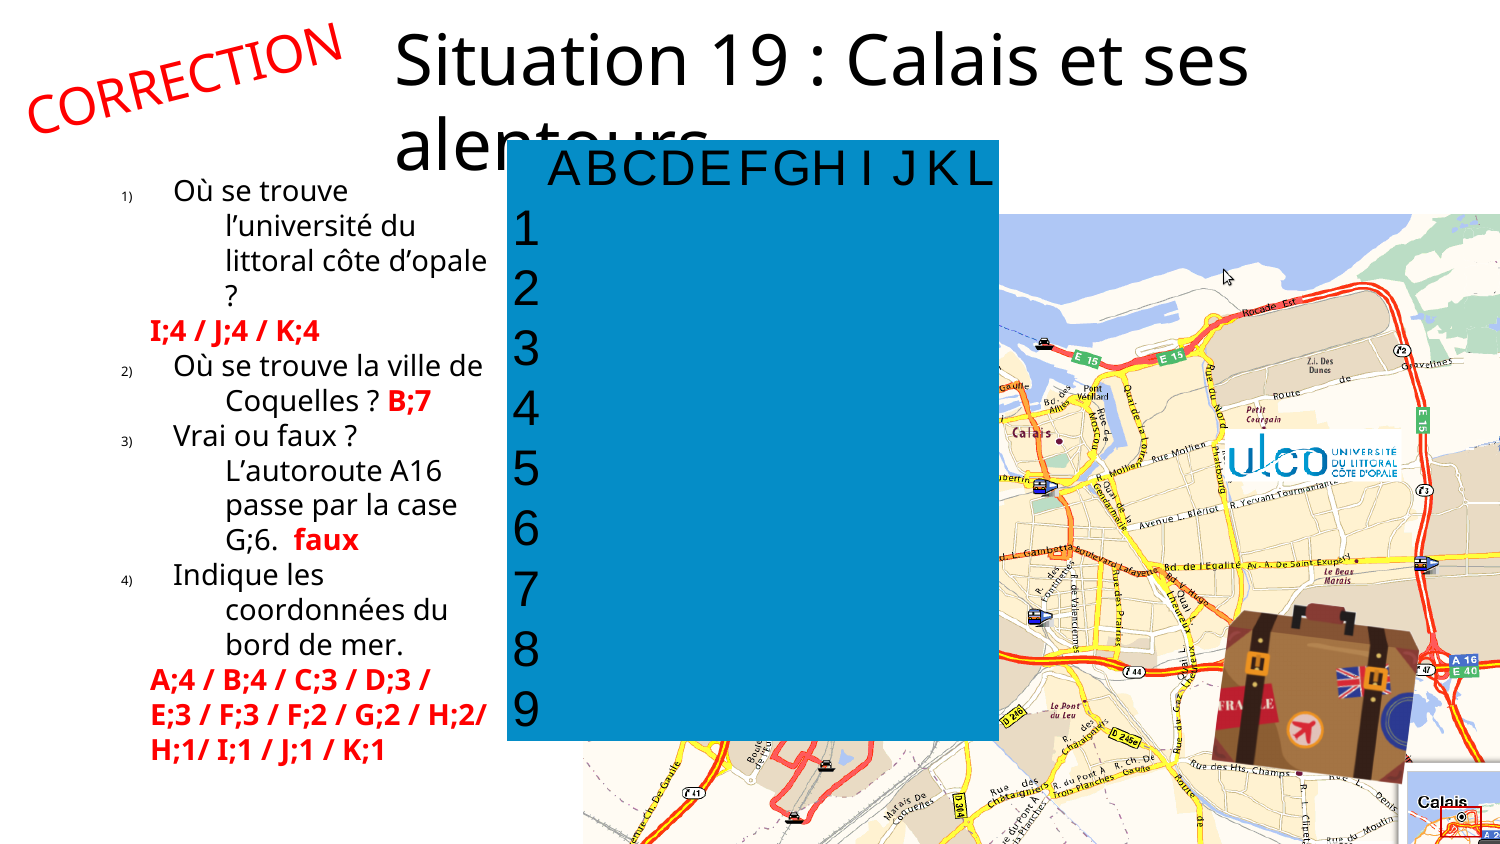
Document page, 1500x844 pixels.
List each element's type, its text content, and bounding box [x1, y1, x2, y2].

table_cell [772, 320, 810, 381]
table_cell [659, 501, 696, 561]
table_cell [961, 621, 999, 681]
table_cell [583, 260, 621, 320]
text_box CORRECTION [0, 0, 523, 167]
table_cell 3 [507, 320, 545, 381]
table_cell [734, 381, 772, 441]
table_cell 8 [507, 621, 545, 681]
table_cell [621, 320, 659, 381]
table_cell [848, 561, 886, 621]
table_cell [583, 320, 621, 381]
table_cell [545, 681, 583, 741]
table_cell [961, 501, 999, 561]
table_cell [659, 561, 696, 621]
table_header K [924, 140, 961, 200]
table_cell [545, 441, 583, 501]
table_cell 1 [507, 200, 545, 260]
table_cell [734, 320, 772, 381]
table_cell [886, 501, 924, 561]
table_header A [545, 140, 583, 200]
table_cell [734, 561, 772, 621]
table_cell [583, 441, 621, 501]
table_cell [621, 441, 659, 501]
table_cell [848, 441, 886, 501]
table_cell [772, 681, 810, 741]
picture [583, 214, 1500, 844]
table_header F [734, 140, 772, 200]
table_cell [696, 441, 734, 501]
table_cell [924, 501, 961, 561]
table_cell [772, 200, 810, 260]
table_cell [621, 621, 659, 681]
table_cell [621, 681, 659, 741]
table_cell [810, 200, 848, 260]
table_cell [696, 501, 734, 561]
table_header C [621, 140, 659, 200]
table_header [507, 140, 545, 200]
table_cell [545, 381, 583, 441]
table_cell [924, 320, 961, 381]
table_cell [734, 501, 772, 561]
table_cell [924, 561, 961, 621]
text_box Où se trouve l’université du littoral côte d’opale ? I;4 / J;4 / K;4 Où se trouve la ville de Coquelles ? B;7 Vrai ou faux ? L’autoroute A16 passe par la case G;6. faux Indique les coordonnées du bord de mer. A;4 / B;4 / C;3 / D;3 / E;3 / F;3 / F;2 / G;2 / H;2/ H;1/ I;1 / J;1 / K;1 [60, 157, 504, 647]
table_header I [848, 140, 886, 200]
table_header G [772, 140, 810, 200]
table_cell 2 [507, 260, 545, 320]
table_cell [924, 621, 961, 681]
table_header E [696, 140, 734, 200]
table_cell [659, 681, 696, 741]
table_cell [961, 260, 999, 320]
table_cell [961, 381, 999, 441]
table_cell [810, 441, 848, 501]
table_cell [734, 260, 772, 320]
table_cell [772, 501, 810, 561]
table_cell [886, 381, 924, 441]
table_cell [696, 681, 734, 741]
table_cell [886, 681, 924, 741]
table_cell [924, 681, 961, 741]
table_cell [848, 381, 886, 441]
table_cell [772, 260, 810, 320]
table_cell [545, 561, 583, 621]
table_cell [810, 681, 848, 741]
table_cell [659, 441, 696, 501]
table_cell 4 [507, 381, 545, 441]
table_cell [810, 260, 848, 320]
table_cell [810, 501, 848, 561]
table_cell [961, 681, 999, 741]
table_cell [961, 561, 999, 621]
table_cell [545, 320, 583, 381]
table_header L [961, 140, 999, 200]
table_cell [886, 441, 924, 501]
table_cell [961, 441, 999, 501]
table_cell [734, 200, 772, 260]
table_cell [772, 441, 810, 501]
table_header H [810, 140, 848, 200]
table_cell [848, 320, 886, 381]
table_cell [772, 561, 810, 621]
table_cell [848, 681, 886, 741]
table_cell [734, 441, 772, 501]
table_cell [734, 681, 772, 741]
table_header B [583, 140, 621, 200]
table_cell 5 [507, 441, 545, 501]
table_cell [961, 320, 999, 381]
table_cell [924, 260, 961, 320]
table_cell [583, 501, 621, 561]
table_cell [696, 200, 734, 260]
table_cell 7 [507, 561, 545, 621]
table_cell [659, 320, 696, 381]
table_cell [848, 200, 886, 260]
table_cell [810, 320, 848, 381]
table_cell [886, 320, 924, 381]
table_cell [696, 621, 734, 681]
table_cell [696, 320, 734, 381]
table_cell [848, 621, 886, 681]
table_cell [583, 681, 621, 741]
table_cell [924, 441, 961, 501]
table_cell [696, 561, 734, 621]
table_cell [810, 381, 848, 441]
table_cell [961, 200, 999, 260]
table_cell [583, 561, 621, 621]
table_cell [545, 621, 583, 681]
table_cell 9 [507, 681, 545, 741]
table_header J [886, 140, 924, 200]
table_cell [659, 260, 696, 320]
table_cell [583, 200, 621, 260]
table_cell [583, 381, 621, 441]
table_cell [772, 381, 810, 441]
table_cell [810, 621, 848, 681]
table_cell [886, 621, 924, 681]
table_cell [659, 381, 696, 441]
table_cell [696, 260, 734, 320]
table_cell [848, 260, 886, 320]
table_cell [924, 200, 961, 260]
table_cell [621, 501, 659, 561]
table_cell [886, 200, 924, 260]
table_cell [621, 260, 659, 320]
table_cell [545, 501, 583, 561]
table_cell [886, 561, 924, 621]
table_cell [772, 621, 810, 681]
table_cell [583, 621, 621, 681]
table_cell [848, 501, 886, 561]
table_cell [621, 200, 659, 260]
table_cell [621, 561, 659, 621]
table_cell [696, 381, 734, 441]
table_cell [924, 381, 961, 441]
text_box Situation 19 : Calais et ses alentours [379, 0, 1410, 117]
table_cell [659, 621, 696, 681]
table_cell [545, 260, 583, 320]
table_cell [734, 621, 772, 681]
table_cell 6 [507, 501, 545, 561]
table_cell [621, 381, 659, 441]
table_cell [886, 260, 924, 320]
table_cell [659, 200, 696, 260]
table_cell [810, 561, 848, 621]
table_header D [659, 140, 696, 200]
table_cell [545, 200, 583, 260]
